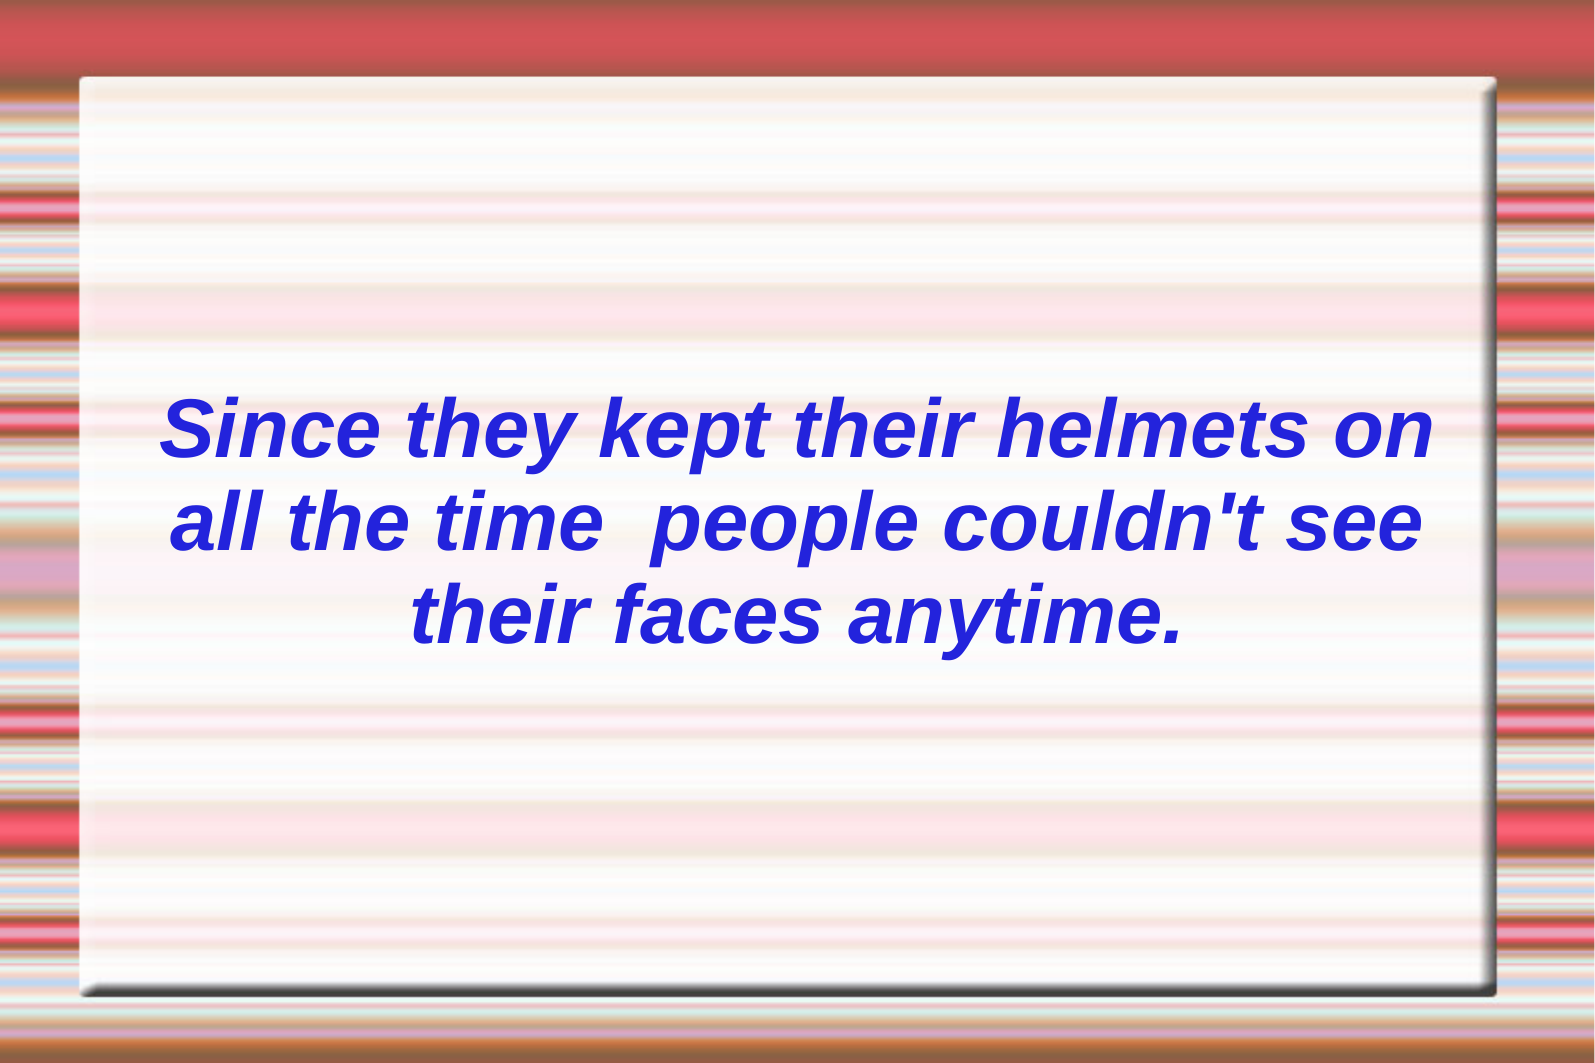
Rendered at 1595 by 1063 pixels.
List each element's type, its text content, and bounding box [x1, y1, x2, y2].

title Since they kept their helmets on all the time people couldn't see their faces anytime. [117, 98, 1479, 945]
picture [0, 0, 1595, 1063]
